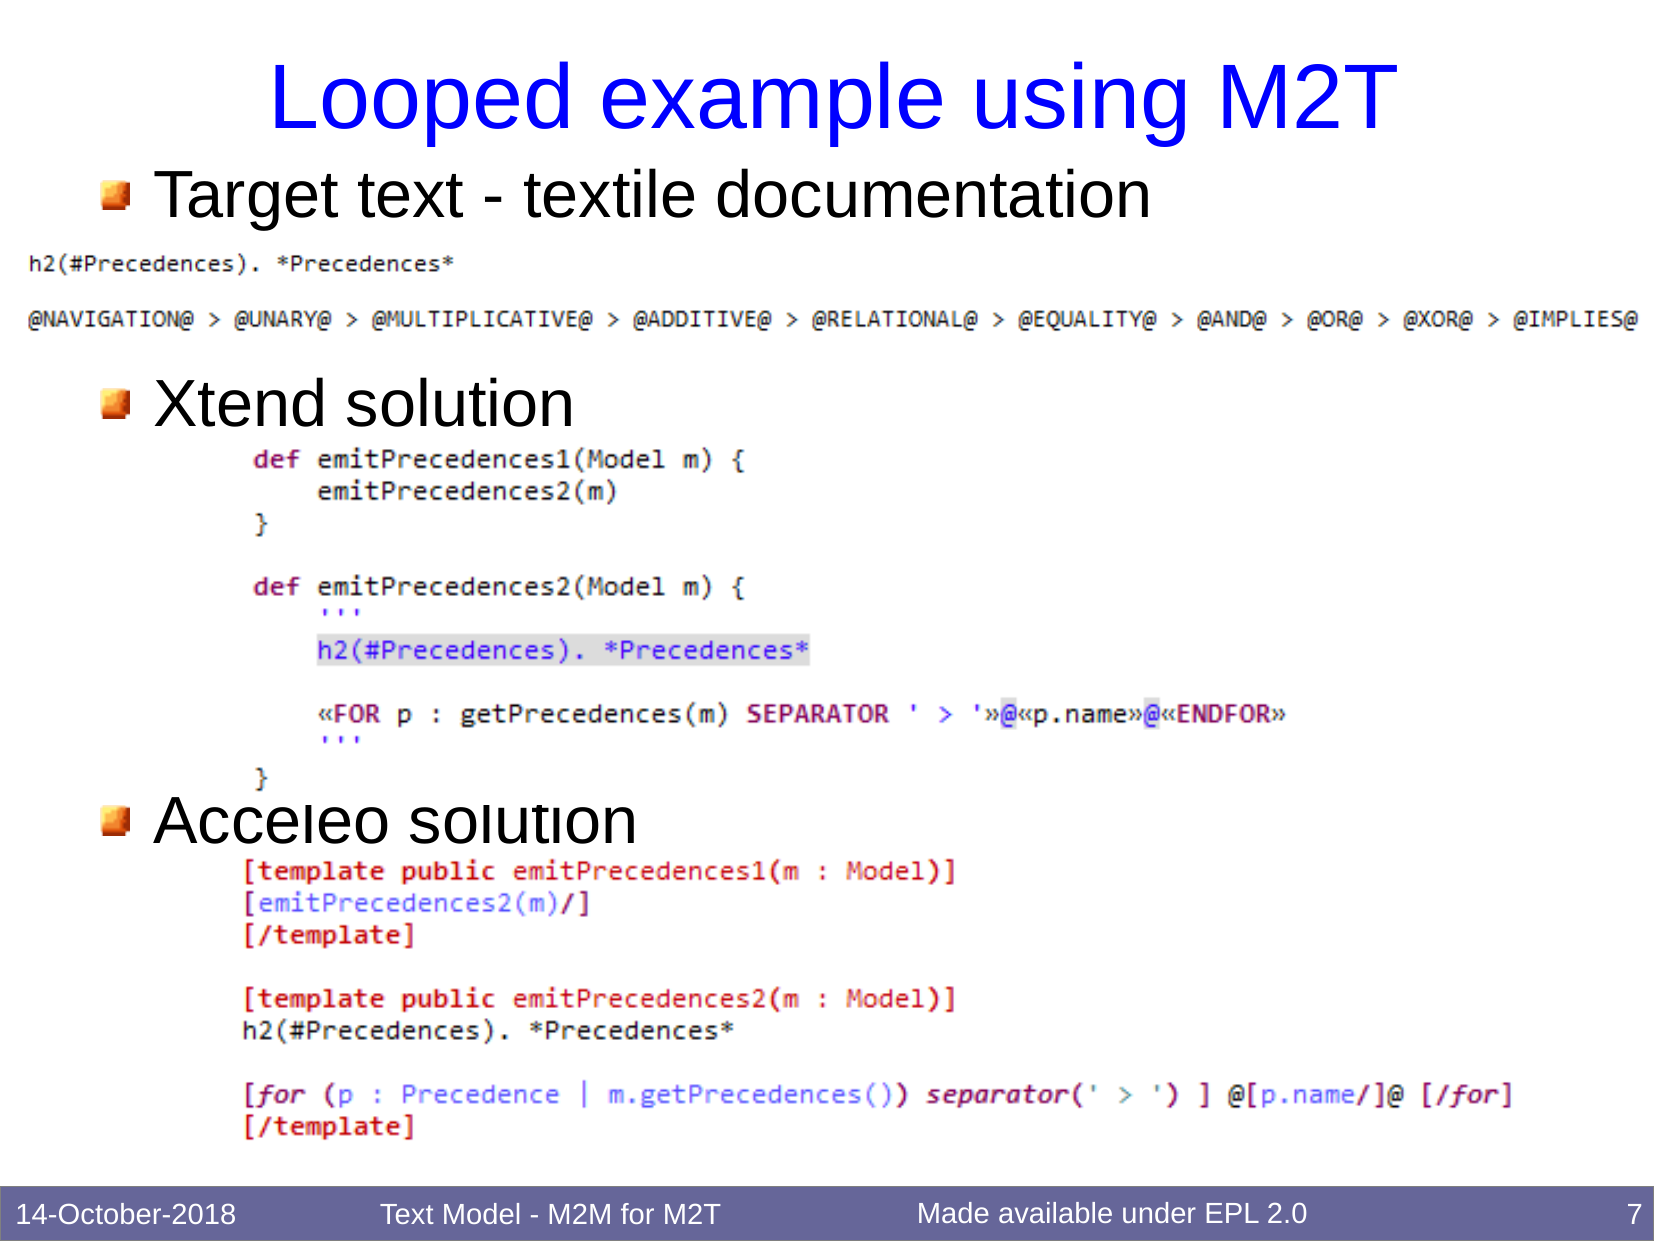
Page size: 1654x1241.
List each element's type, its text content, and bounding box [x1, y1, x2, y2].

picture [238, 439, 1299, 805]
picture [238, 853, 1520, 1147]
title Looped example using M2T [91, 45, 1580, 148]
list Target text - textile documentation Xtend solution Acceleo solution [82, 341, 1571, 1109]
picture [27, 248, 1648, 341]
list Target text - textile documentation Xtend solution Acceleo solution [82, 157, 1571, 248]
